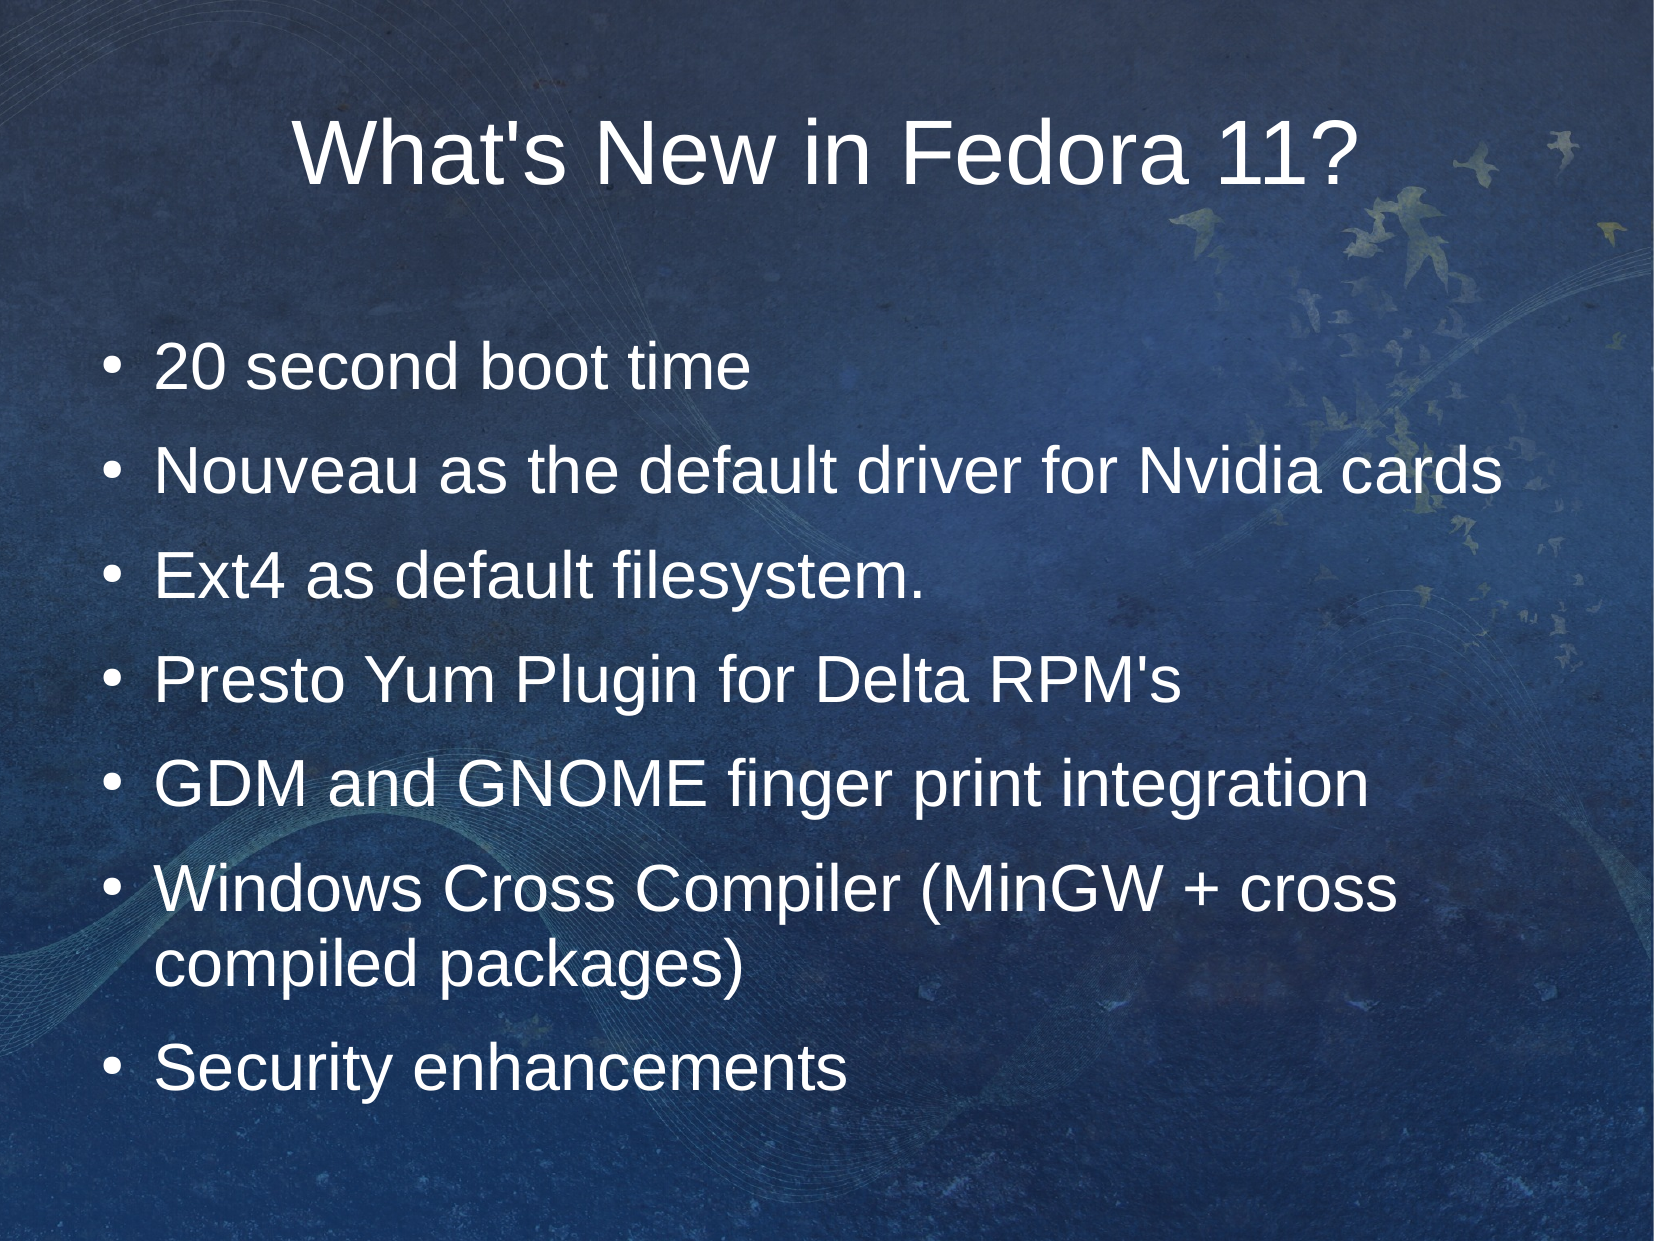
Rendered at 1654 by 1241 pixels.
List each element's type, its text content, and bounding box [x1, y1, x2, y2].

picture [0, 0, 1654, 1241]
list 20 second boot time Nouveau as the default driver for Nvidia cards Ext4 as default filesystem. Presto Yum Plugin for Delta RPM's GDM and GNOME finger print integration Windows Cross Compiler (MinGW + cross compiled packages) Security enhancements [82, 225, 1571, 1241]
title What's New in Fedora 11? [82, 49, 1571, 225]
